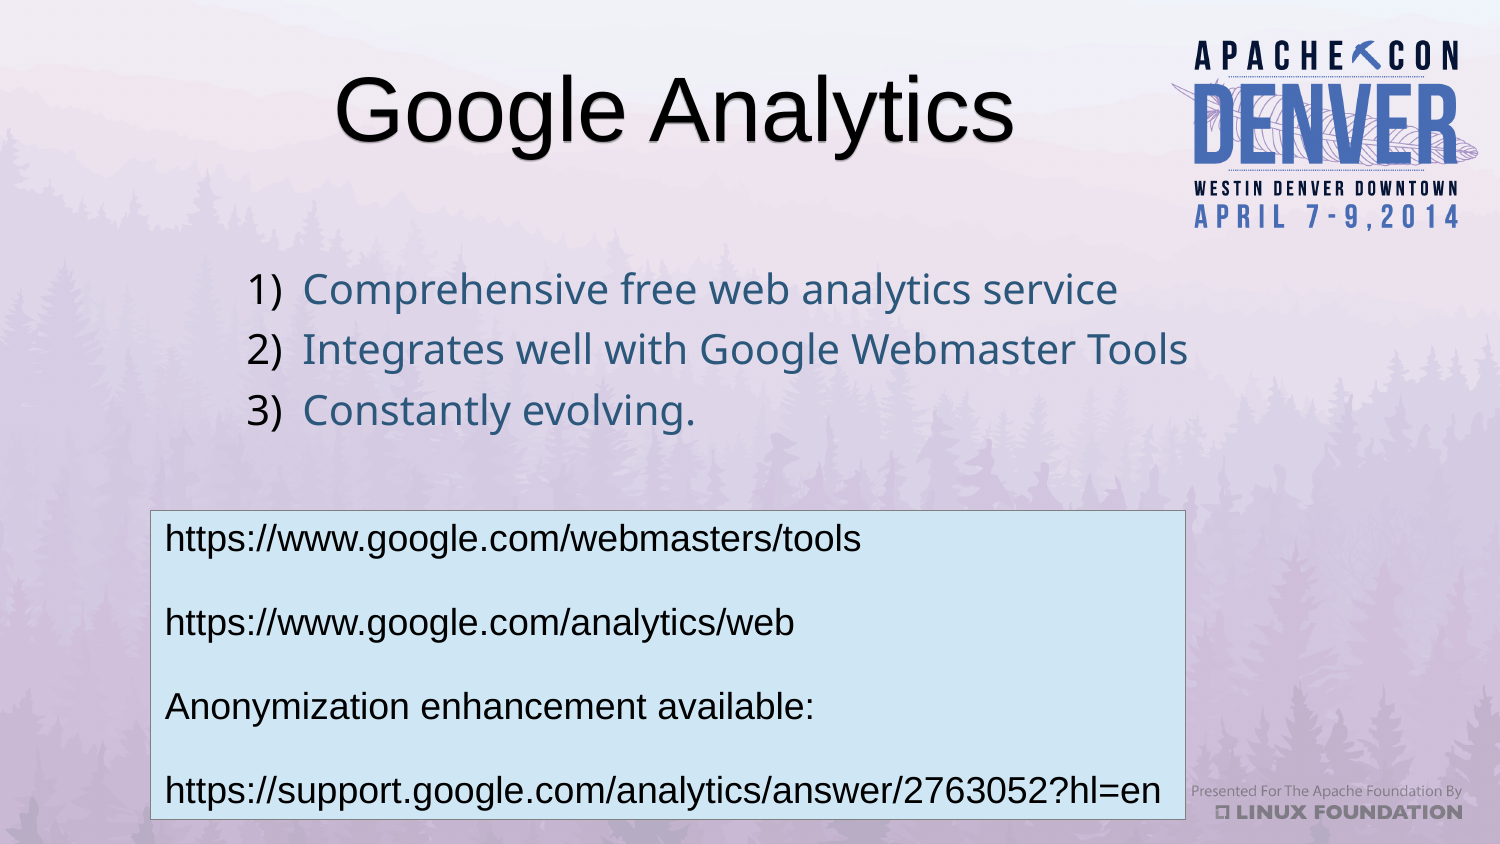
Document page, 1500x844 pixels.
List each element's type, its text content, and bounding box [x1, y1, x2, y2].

picture [0, 0, 1500, 844]
title Google Analytics [0, 39, 1351, 181]
text_box https://www.google.com/webmasters/tools https://www.google.com/analytics/web Anonymization enhancement available: https://support.google.com/analytics/answer/2763052?hl=en [150, 510, 1186, 820]
text_box Comprehensive free web analytics service Integrates well with Google Webmaster Tools Constantly evolving. [174, 255, 1216, 327]
